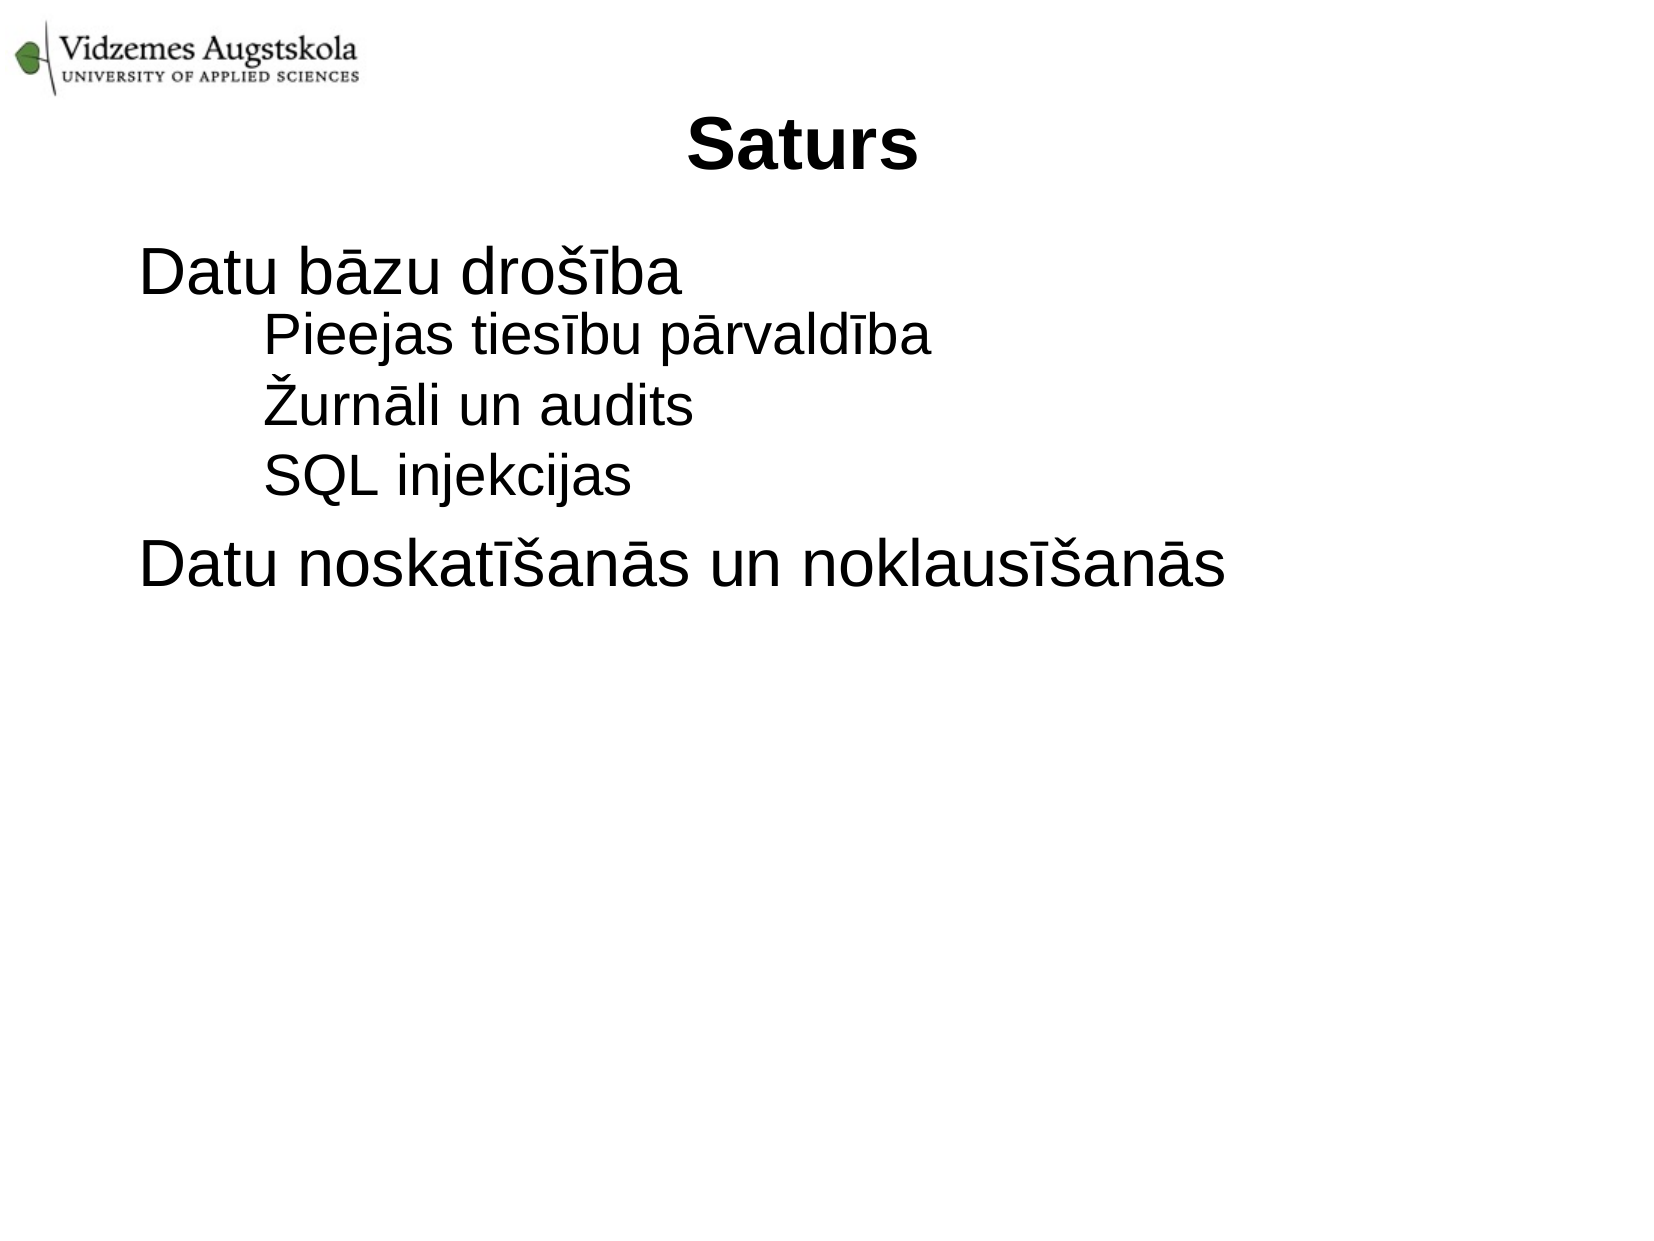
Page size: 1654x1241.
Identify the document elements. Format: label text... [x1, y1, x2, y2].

picture [5, 2, 368, 113]
list Datu bāzu drošība Pieejas tiesību pārvaldība Žurnāli un audits SQL injekcijas Datu noskatīšanās un noklausīšanās [82, 236, 1569, 1107]
title Saturs [94, 96, 1512, 195]
